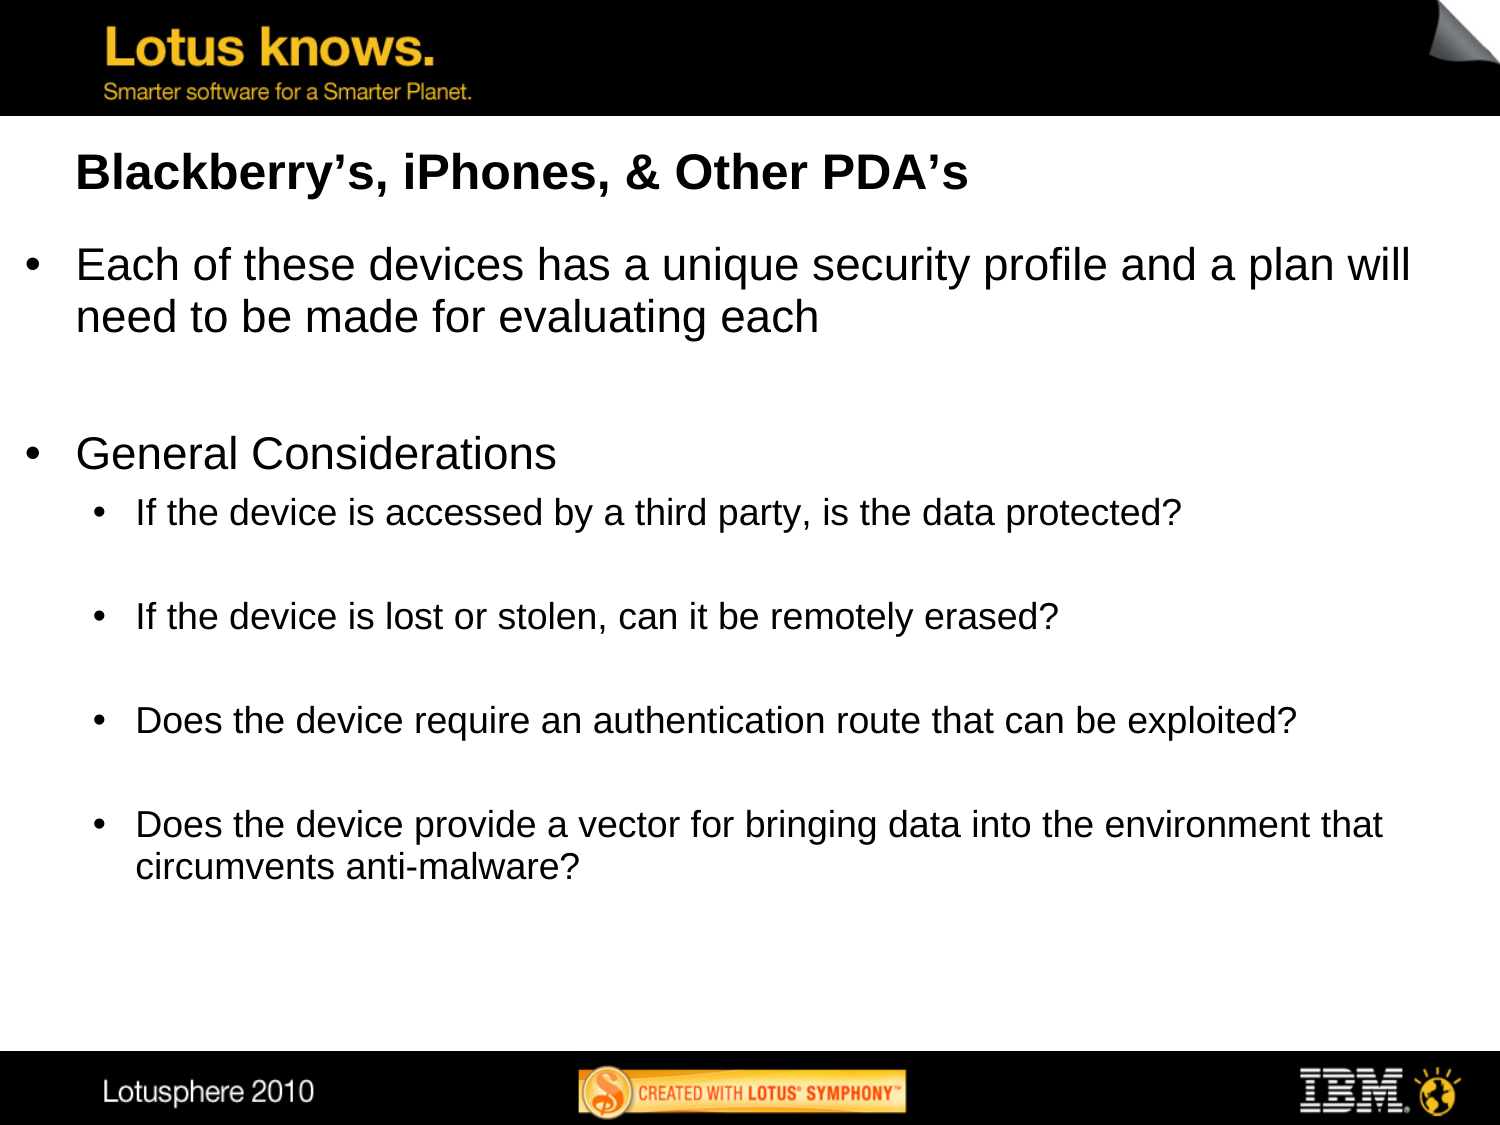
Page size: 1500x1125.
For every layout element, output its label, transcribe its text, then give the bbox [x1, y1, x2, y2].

picture [0, 0, 1500, 114]
picture [0, 1053, 1500, 1125]
title Blackberry’s, iPhones, & Other PDA’s [74, 137, 1475, 200]
list Each of these devices has a unique security profile and a plan will need to be made for evaluating each General Considerations If the device is accessed by a third party, is the data protected? If the device is lost or stolen, can it be remotely erased? Does the device require an authentication route that can be exploited? Does the device provide a vector for bringing data into the environment that circumvents anti-malware? [24, 237, 1476, 1026]
